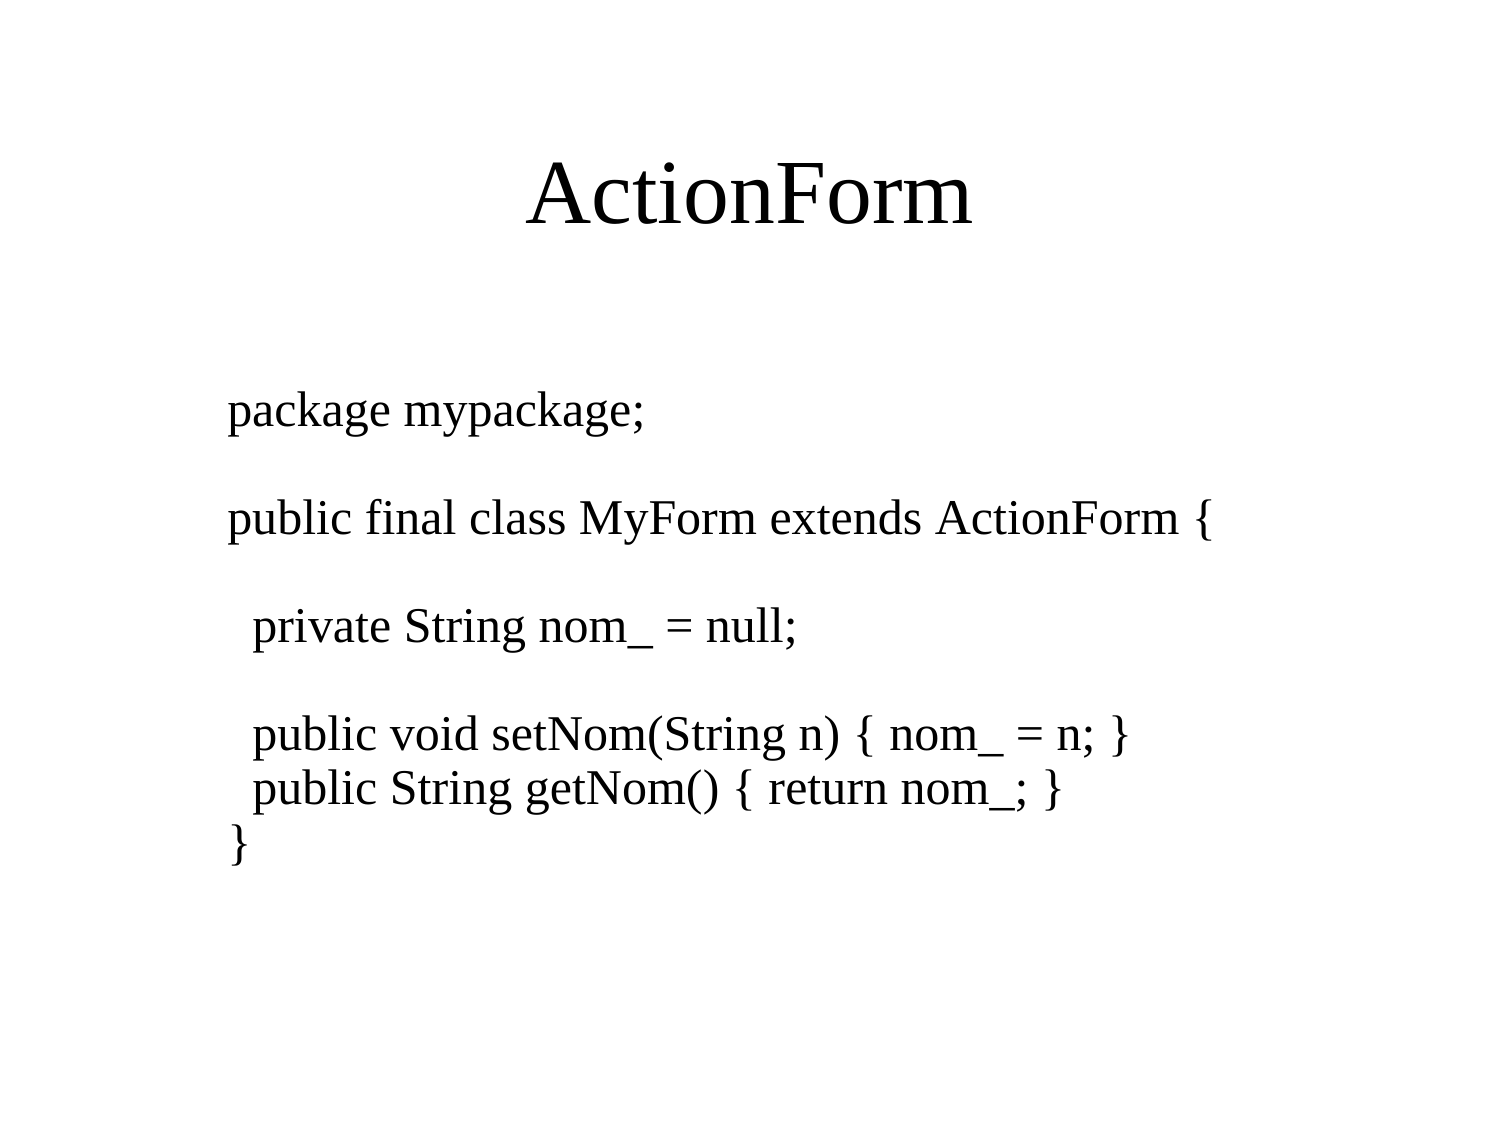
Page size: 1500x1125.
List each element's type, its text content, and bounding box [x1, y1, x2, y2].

text_box package mypackage; public final class MyForm extends ActionForm { private String nom_ = null; public void setNom(String n) { nom_ = n; } public String getNom() { return nom_; } } [212, 375, 1230, 930]
title ActionForm [112, 99, 1388, 288]
